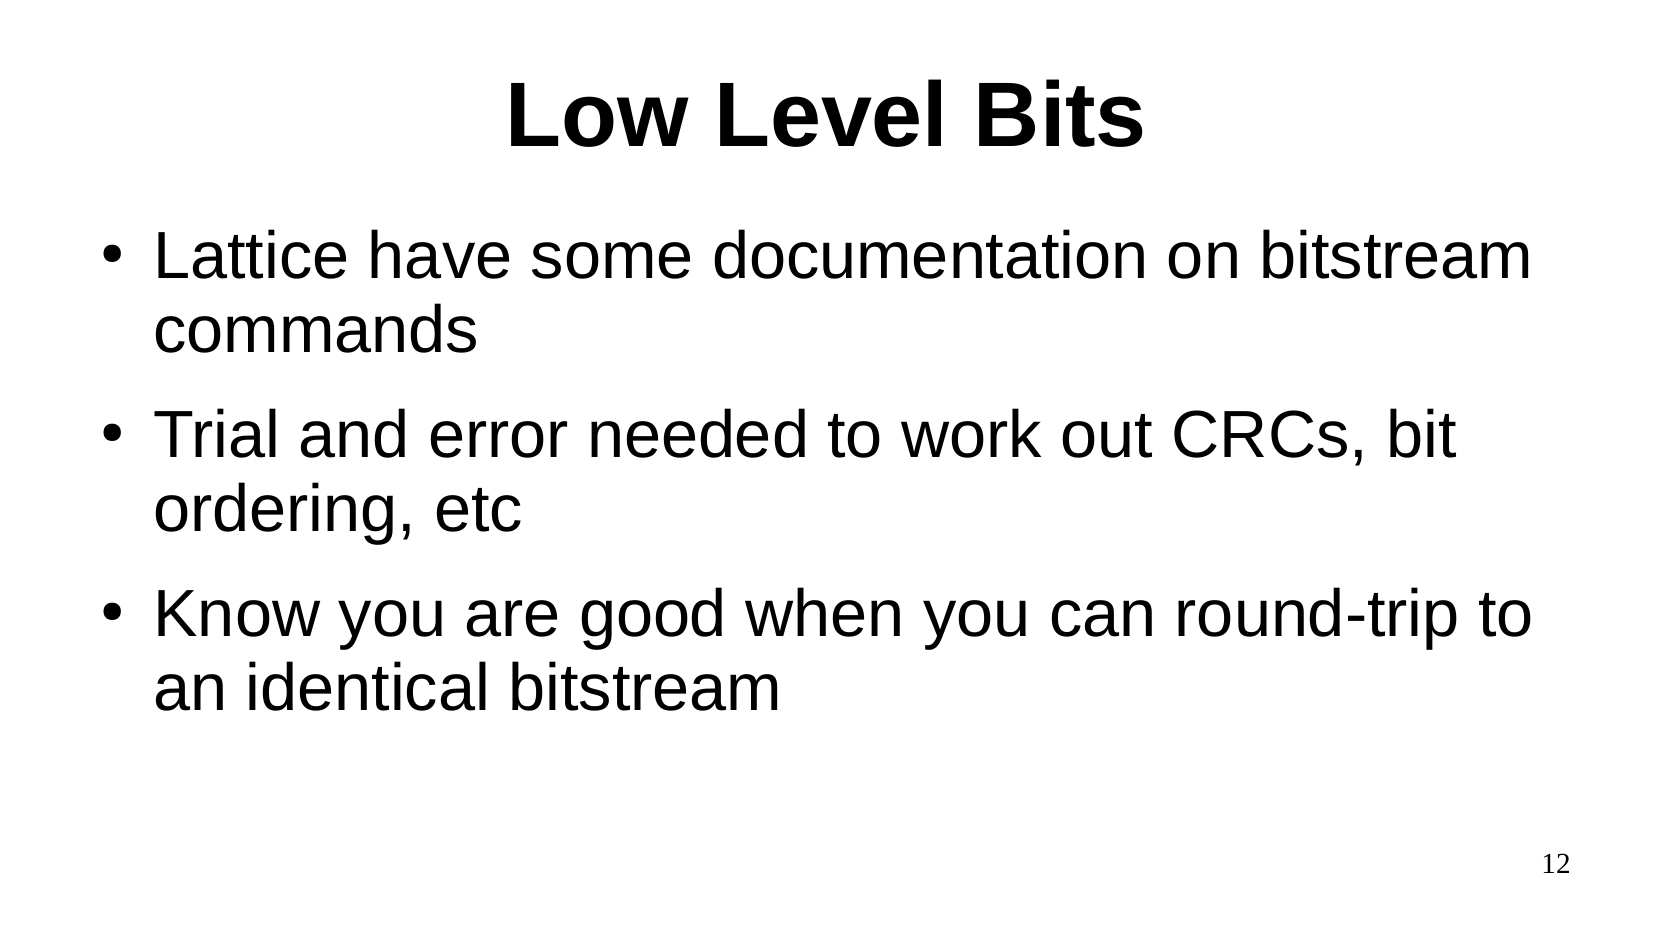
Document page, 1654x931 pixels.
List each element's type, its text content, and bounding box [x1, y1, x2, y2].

title Low Level Bits [82, 37, 1571, 193]
list Lattice have some documentation on bitstream commands Trial and error needed to work out CRCs, bit ordering, etc Know you are good when you can round-trip to an identical bitstream [82, 217, 1571, 758]
